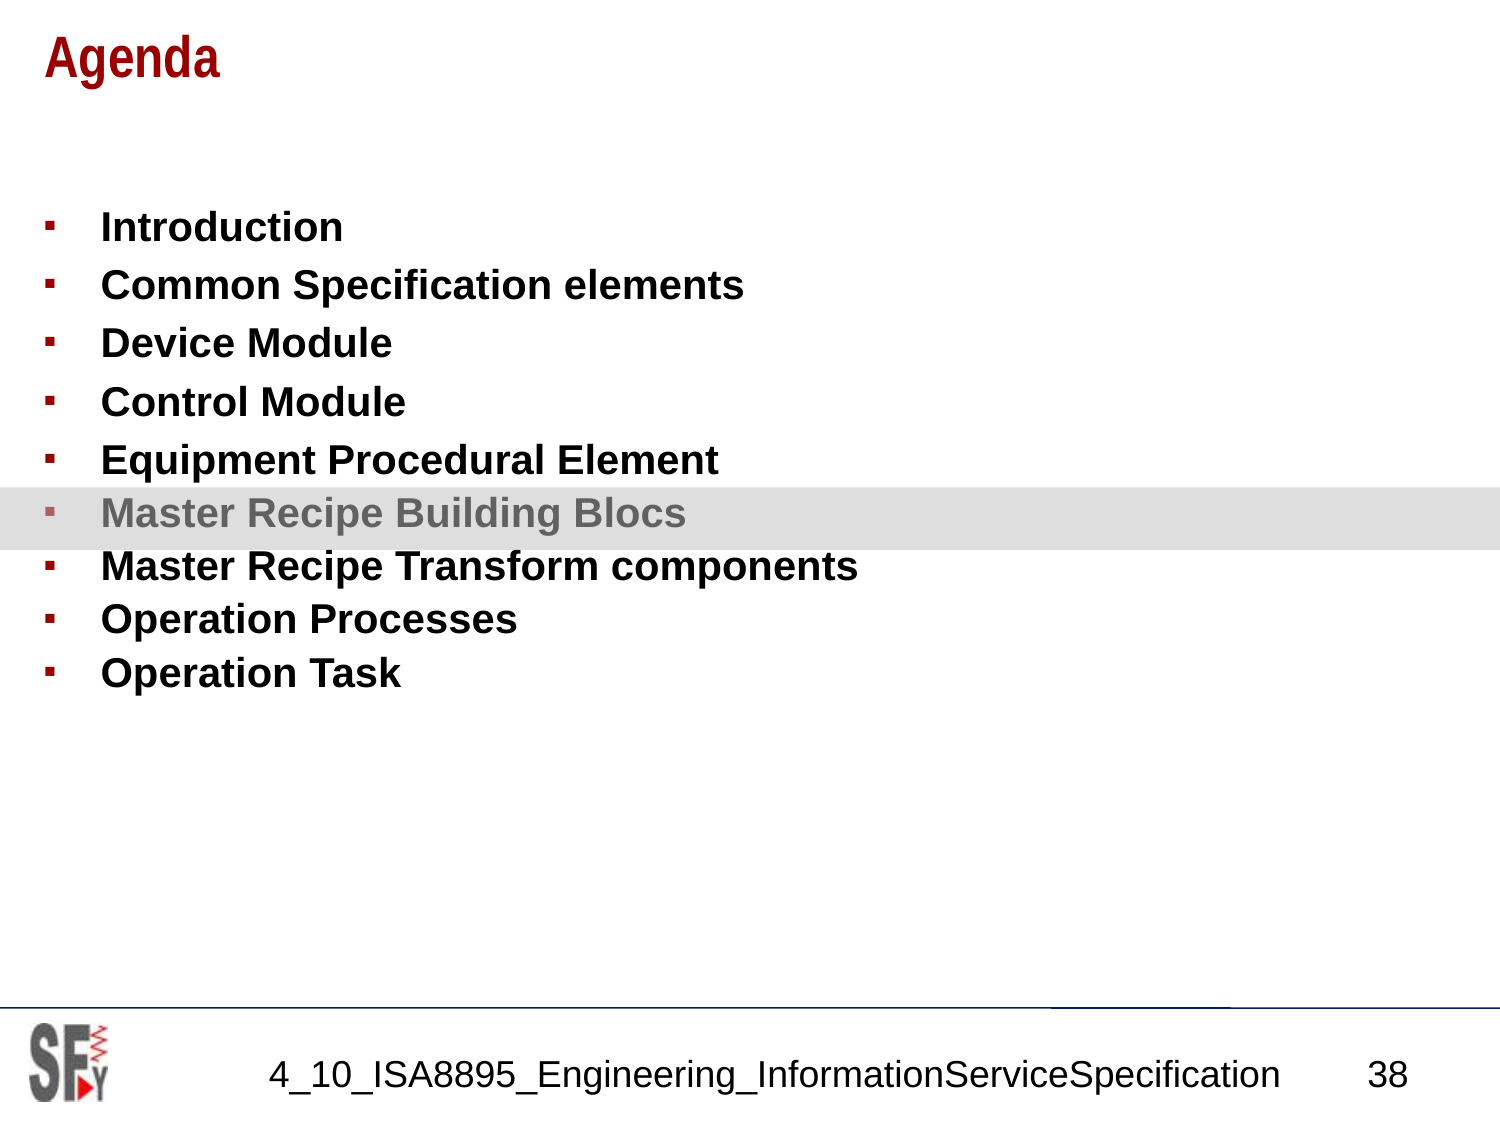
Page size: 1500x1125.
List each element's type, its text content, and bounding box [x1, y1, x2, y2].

slide_number <numéro> [1352, 1034, 1490, 1103]
text_box [0, 487, 1500, 550]
list Introduction Common Specification elements Device Module Control Module Equipment Procedural Element Master Recipe Building Blocs Master Recipe Transform components Operation Processes Operation Task [29, 550, 1471, 988]
list Introduction Common Specification elements Device Module Control Module Equipment Procedural Element Master Recipe Building Blocs Master Recipe Transform components Operation Processes Operation Task [29, 184, 1471, 487]
footer 4_10_ISA8895_Engineering_InformationServiceSpecification [253, 1034, 1336, 1103]
title Agenda [29, 12, 1471, 138]
picture [29, 1023, 108, 1102]
